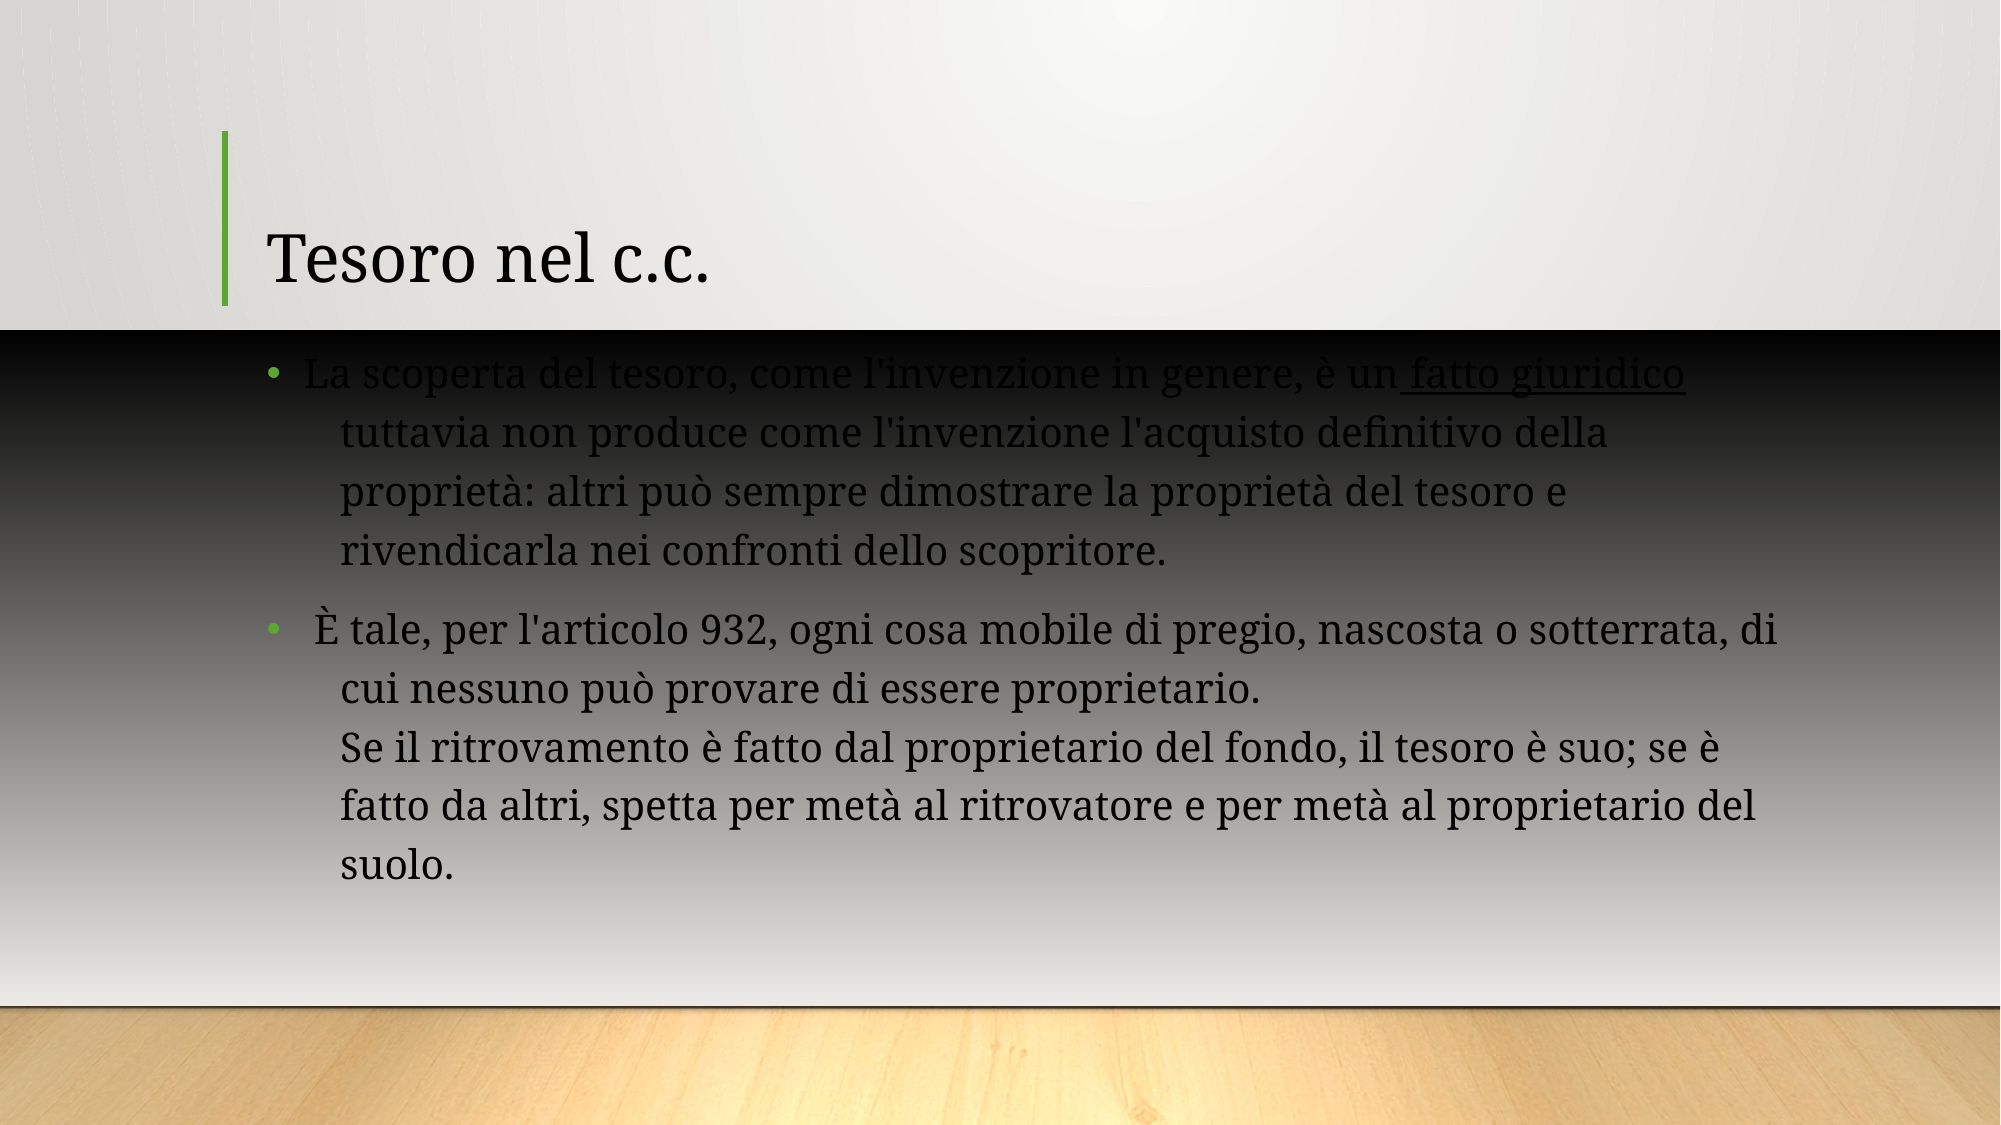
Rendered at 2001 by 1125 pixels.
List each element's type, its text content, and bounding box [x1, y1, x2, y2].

title Tesoro nel c.c. [251, 131, 1814, 305]
list La scoperta del tesoro, come l'invenzione in genere, è un fatto giuridico tuttavia non produce come l'invenzione l'acquisto definitivo della proprietà: altri può sempre dimostrare la proprietà del tesoro e rivendicarla nei confronti dello scopritore. È tale, per l'articolo 932, ogni cosa mobile di pregio, nascosta o sotterrata, di cui nessuno può provare di essere proprietario. Se il ritrovamento è fatto dal proprietario del fondo, il tesoro è suo; se è fatto da altri, spetta per metà al ritrovatore e per metà al proprietario del suolo. [251, 330, 1814, 897]
